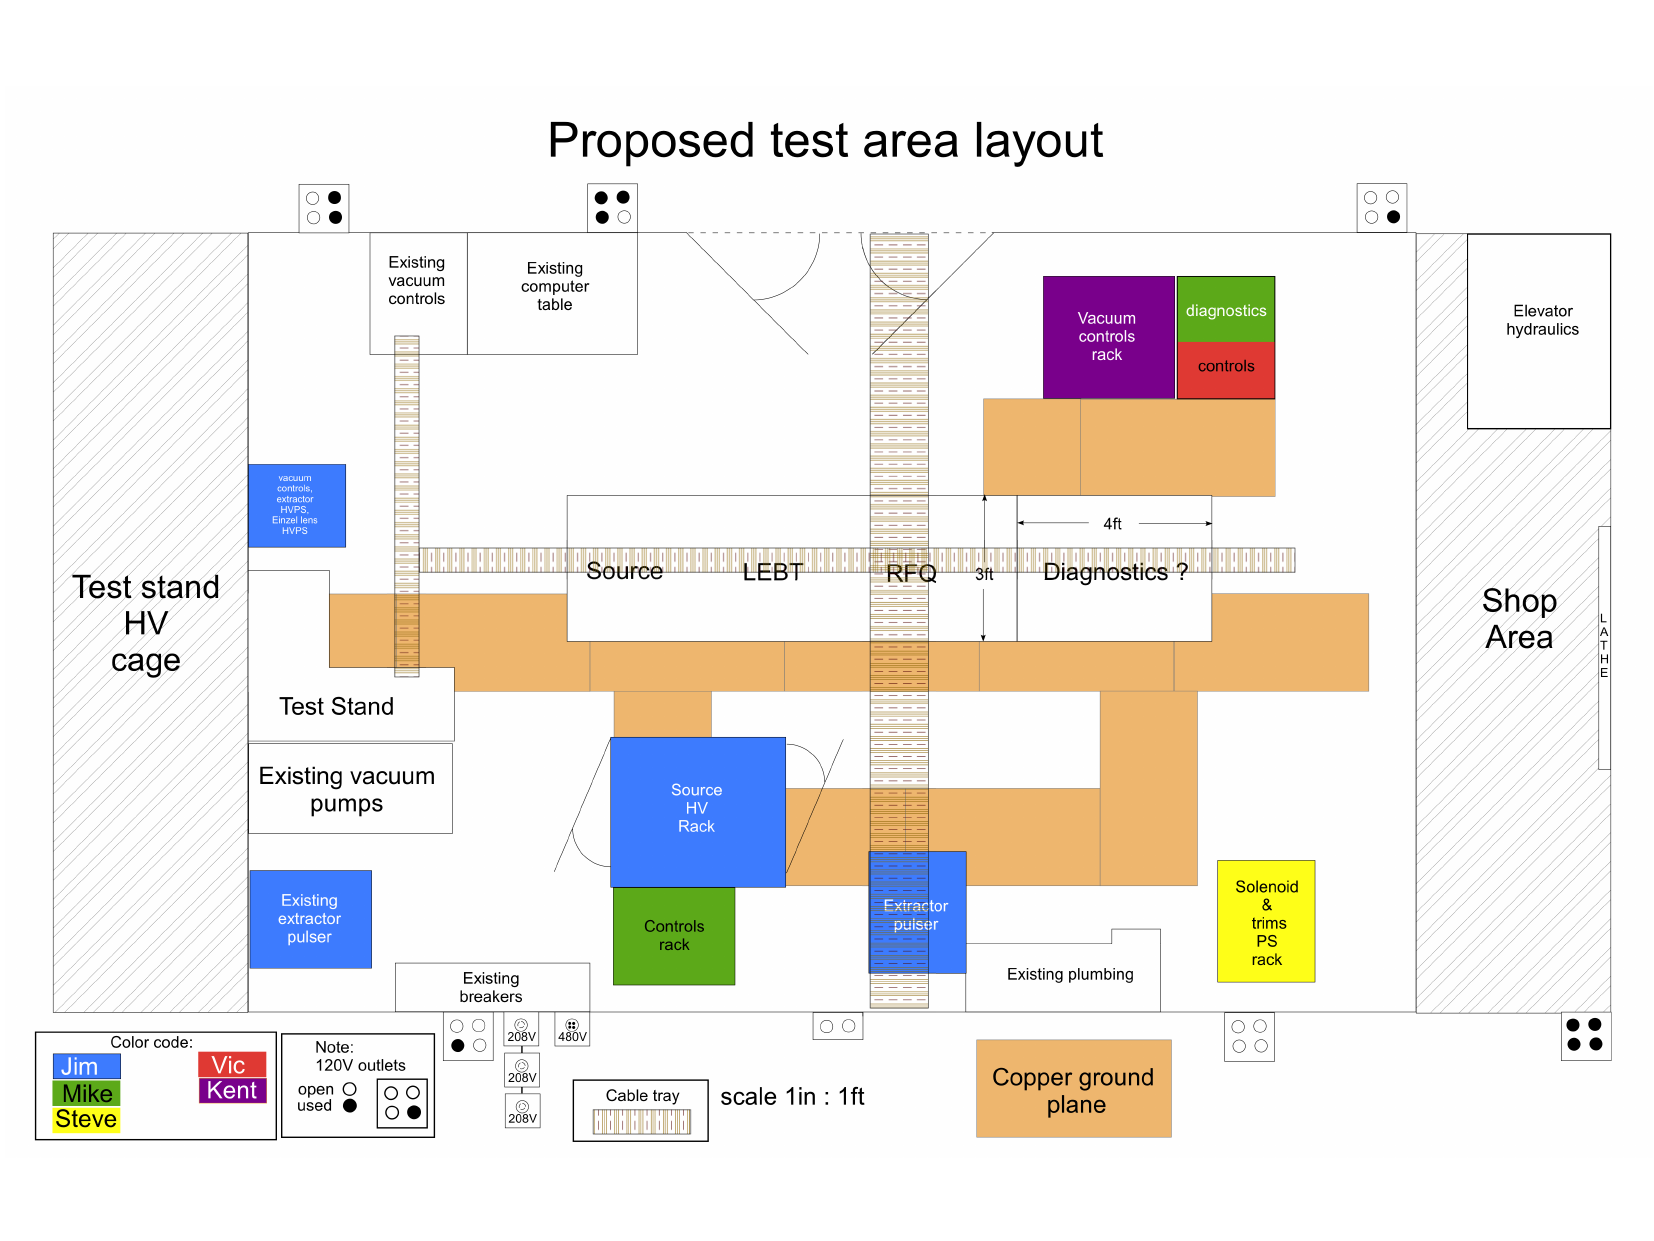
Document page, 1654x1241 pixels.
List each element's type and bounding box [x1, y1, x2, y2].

picture [5, 86, 1654, 1158]
